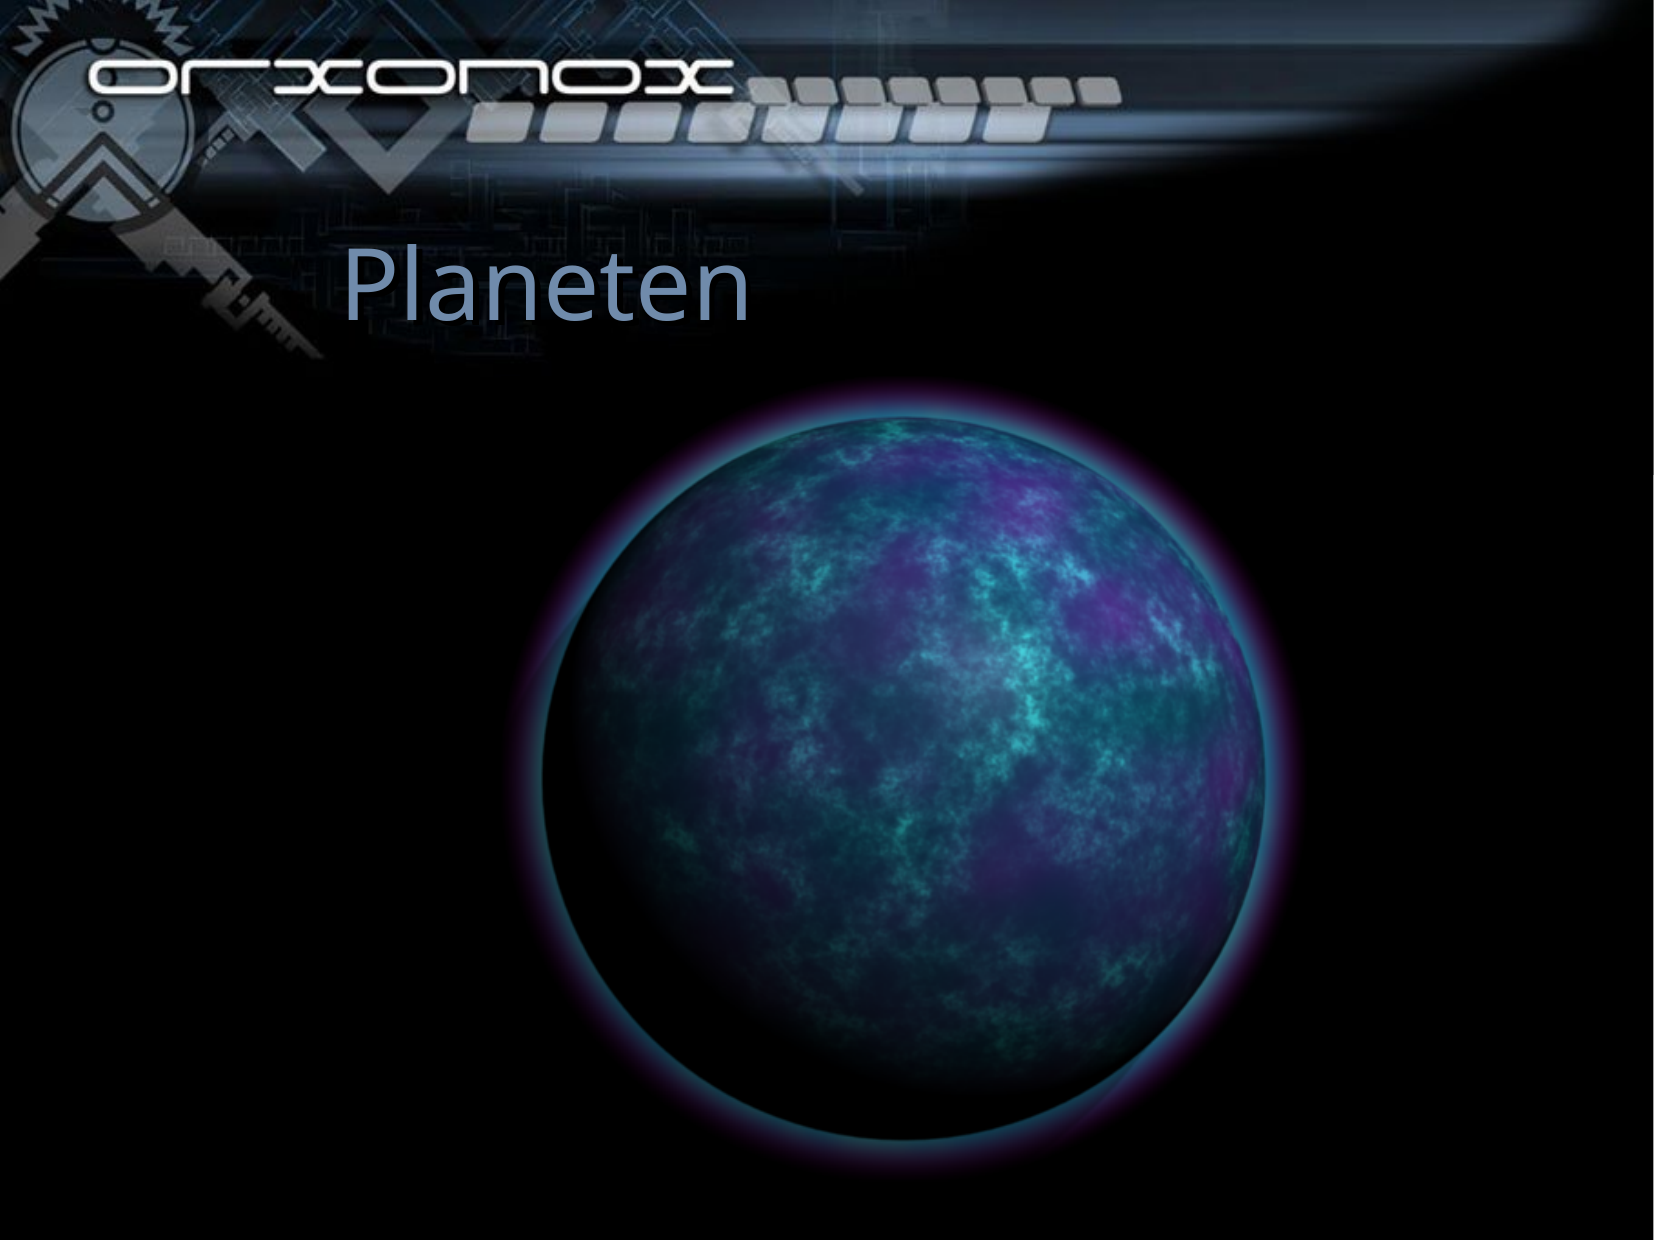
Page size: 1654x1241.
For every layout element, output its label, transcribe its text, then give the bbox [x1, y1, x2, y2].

picture [0, 0, 1654, 1182]
text_box Planeten [324, 205, 1300, 337]
